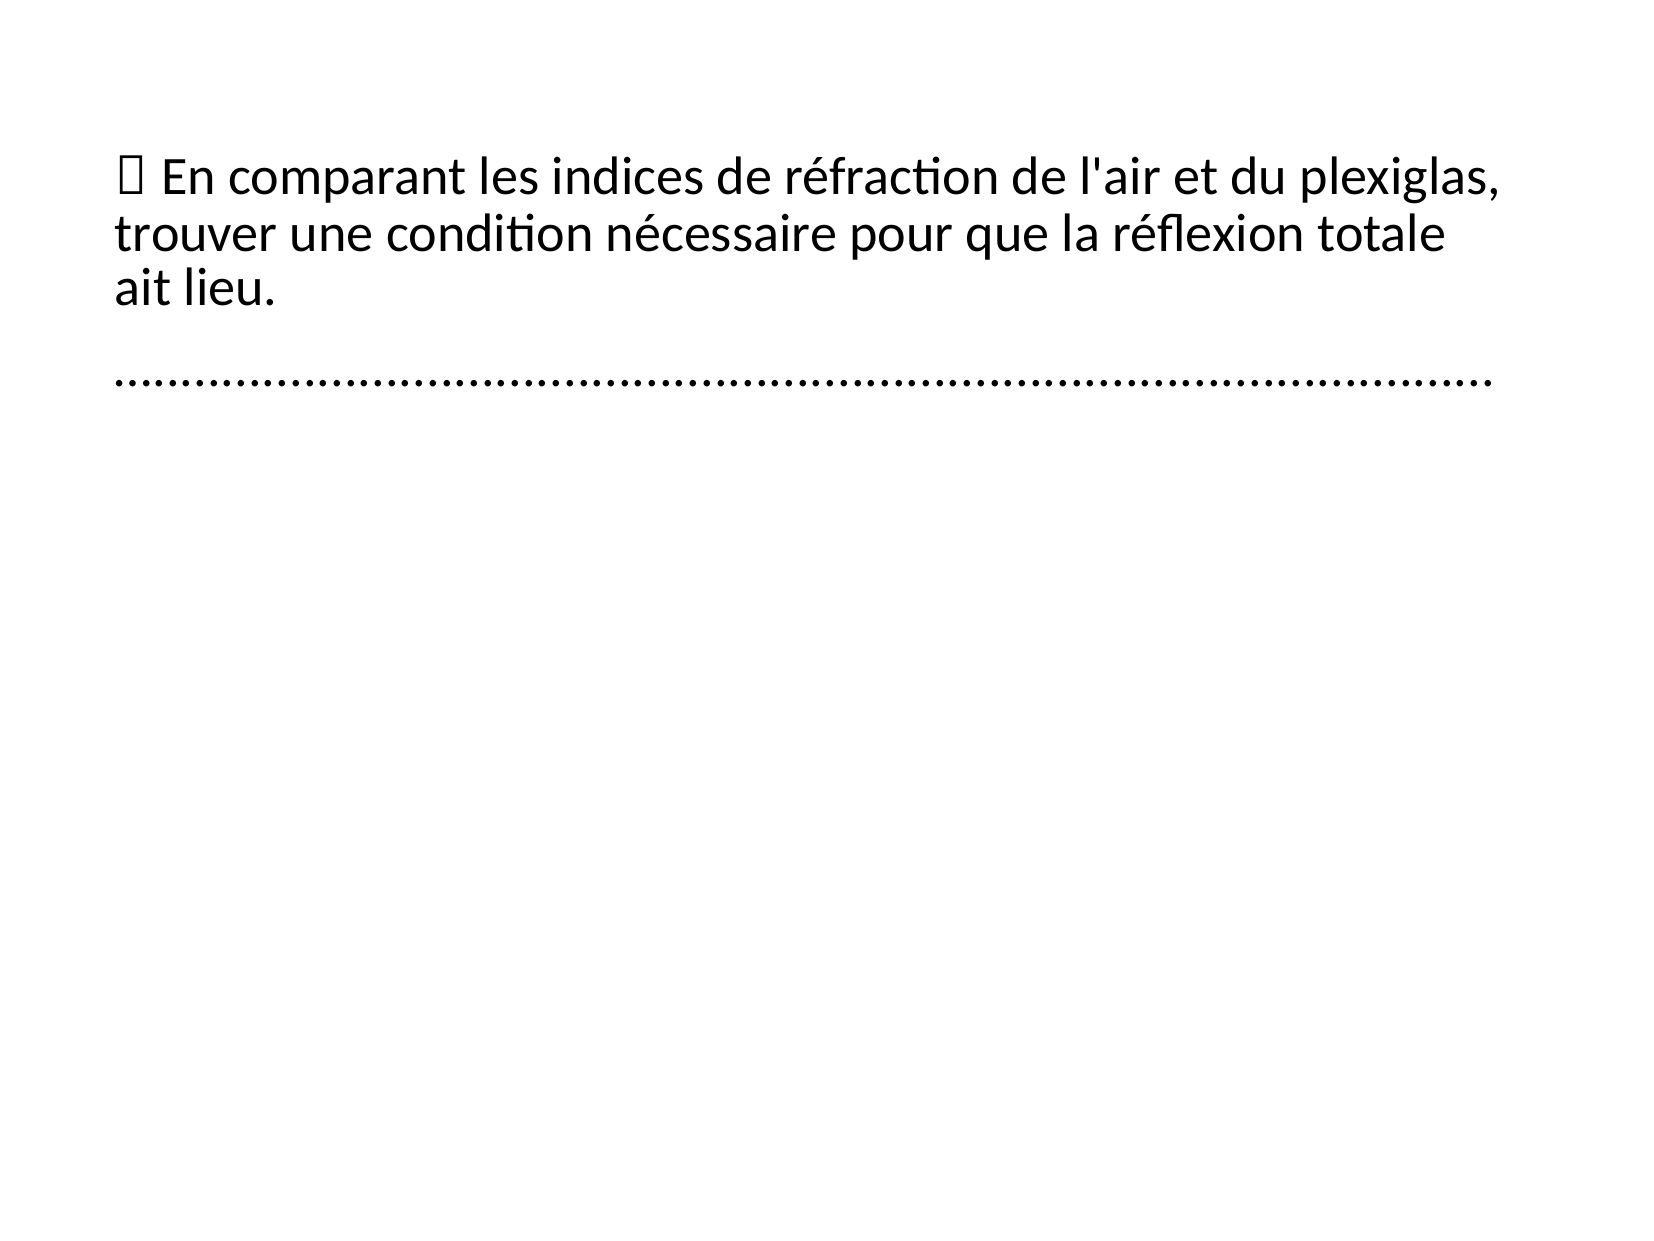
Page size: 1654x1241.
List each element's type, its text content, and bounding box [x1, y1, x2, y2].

text_box  En comparant les indices de réfraction de l'air et du plexiglas, trouver une condition nécessaire pour que la réflexion totale ait lieu. ….................................................................................................. [100, 129, 1521, 443]
